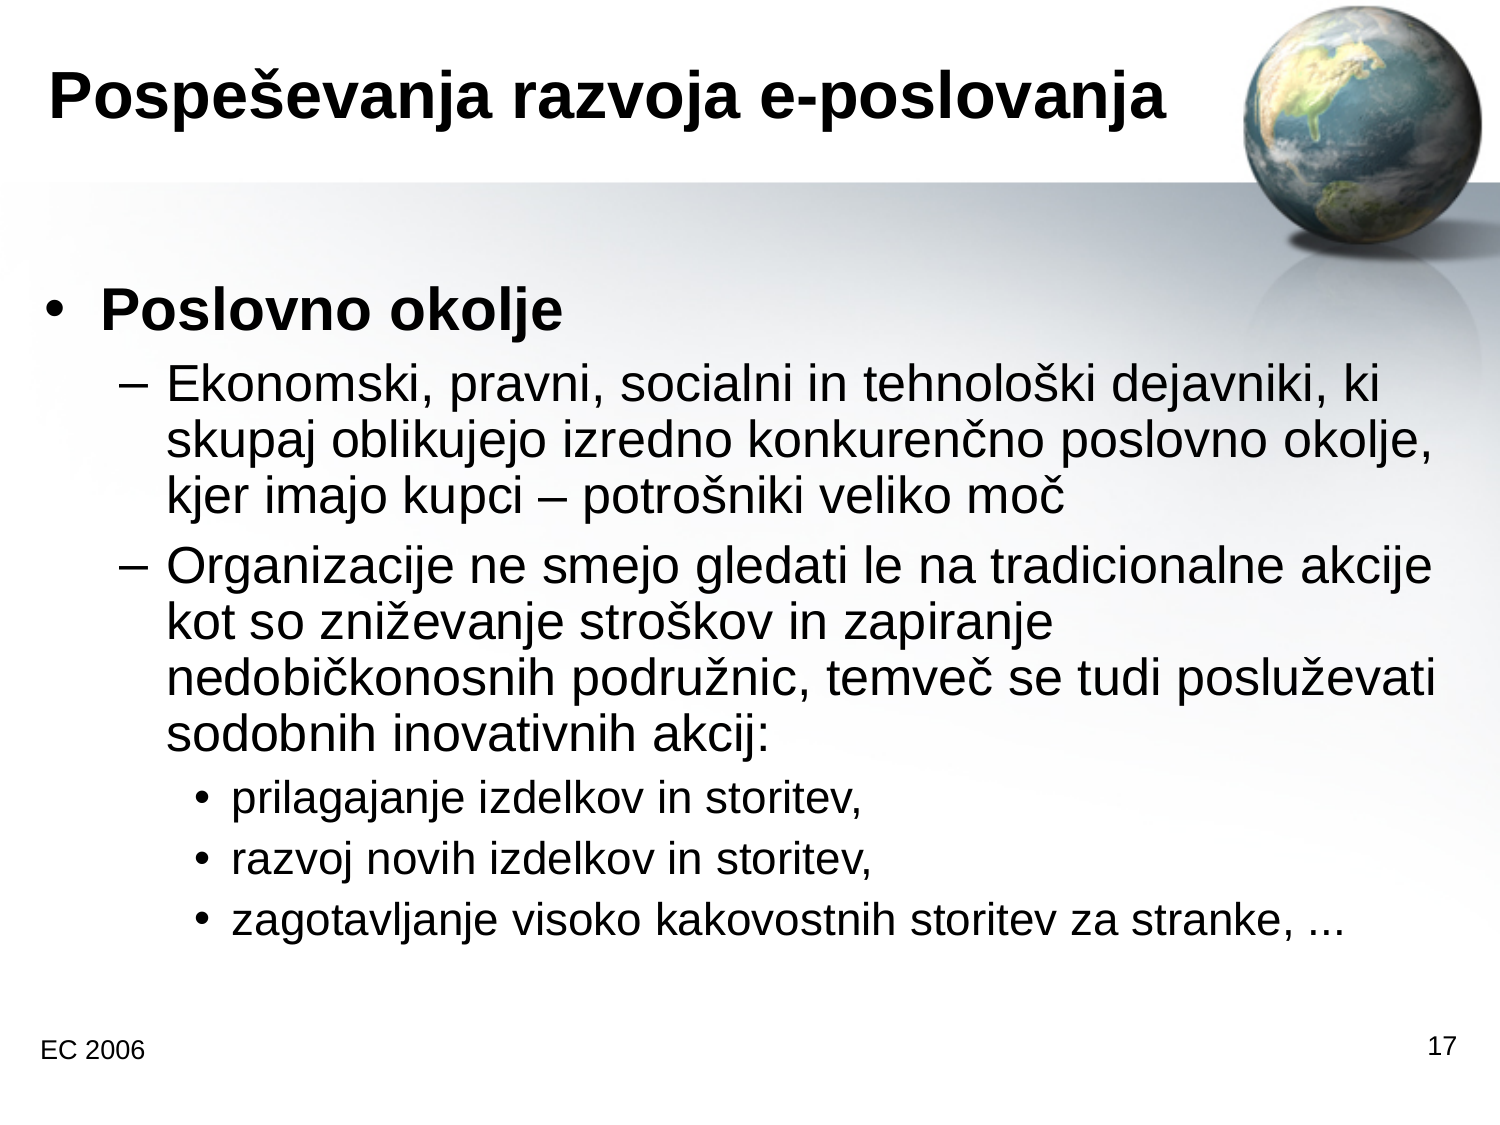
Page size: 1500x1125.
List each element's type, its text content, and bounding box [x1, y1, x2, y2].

title Pospeševanja razvoja e-poslovanja [33, 22, 1239, 162]
list Poslovno okolje Ekonomski, pravni, socialni in tehnološki dejavniki, ki skupaj oblikujejo izredno konkurenčno poslovno okolje, kjer imajo kupci – potrošniki veliko moč Organizacije ne smejo gledati le na tradicionalne akcije kot so zniževanje stroškov in zapiranje nedobičkonosnih podružnic, temveč se tudi posluževati sodobnih inovativnih akcij: prilagajanje izdelkov in storitev, razvoj novih izdelkov in storitev, zagotavljanje visoko kakovostnih storitev za stranke, ... [29, 271, 1471, 995]
text_box EC 2006 [25, 1025, 338, 1101]
picture [0, 0, 1500, 1125]
text_box <number> [1159, 1020, 1473, 1096]
